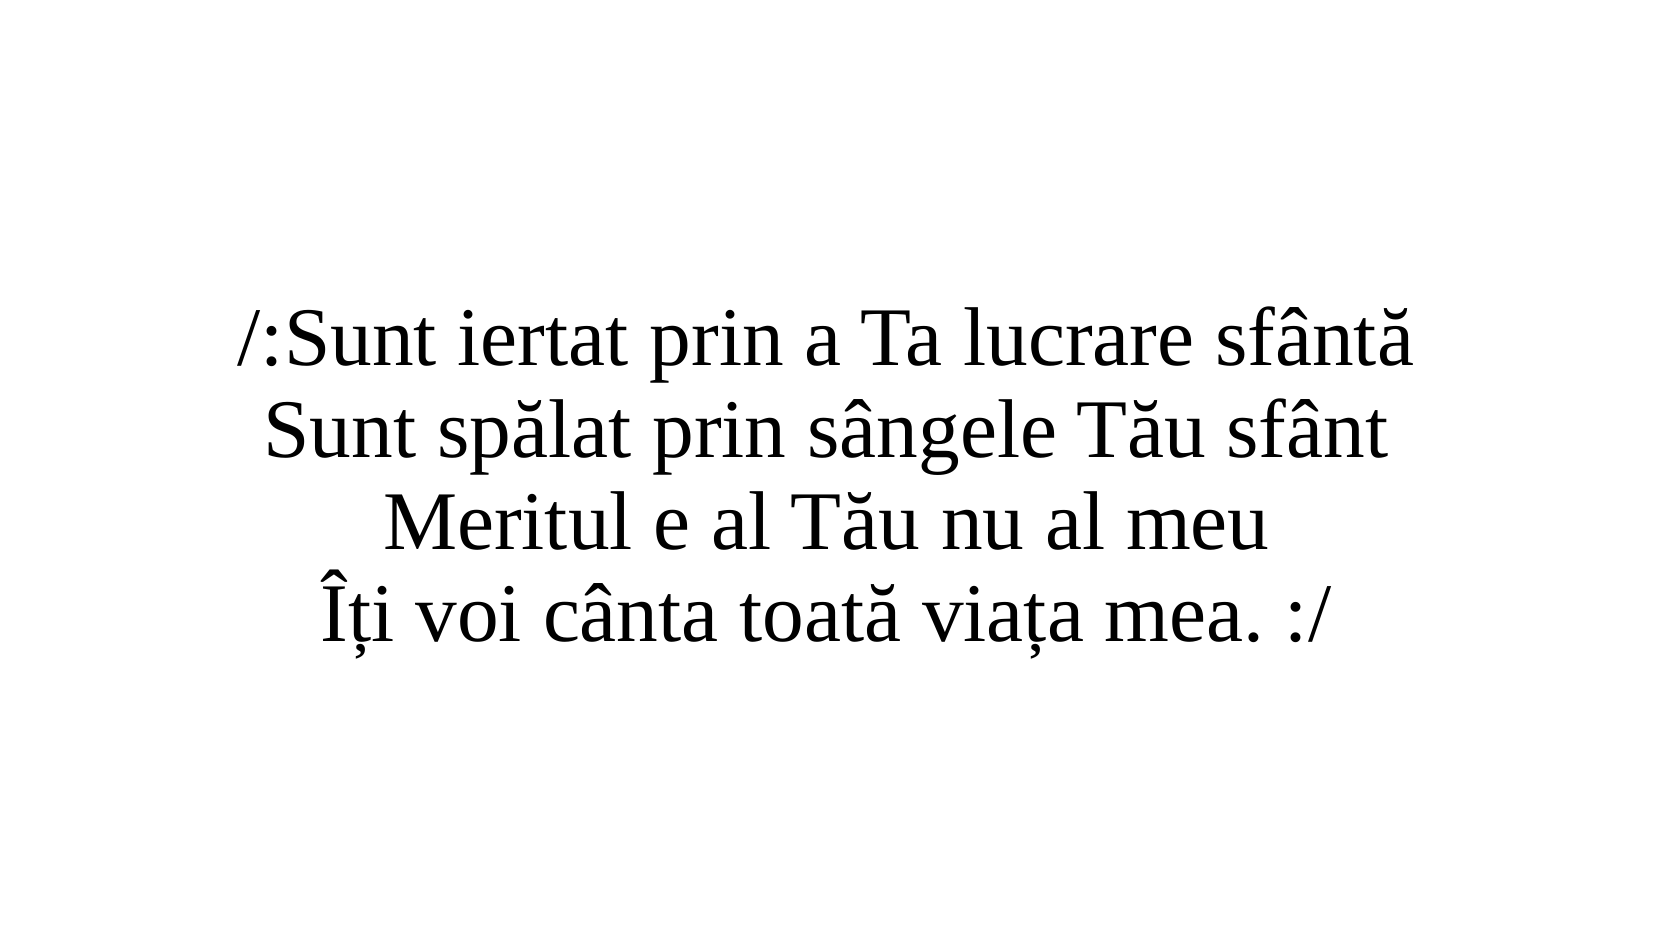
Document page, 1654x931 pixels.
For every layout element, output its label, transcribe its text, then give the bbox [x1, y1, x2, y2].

subtitle /:Sunt iertat prin a Ta lucrare sfântă Sunt spălat prin sângele Tău sfânt Meritul e al Tău nu al meu Îți voi cânta toată viața mea. :/ [165, 205, 1489, 745]
